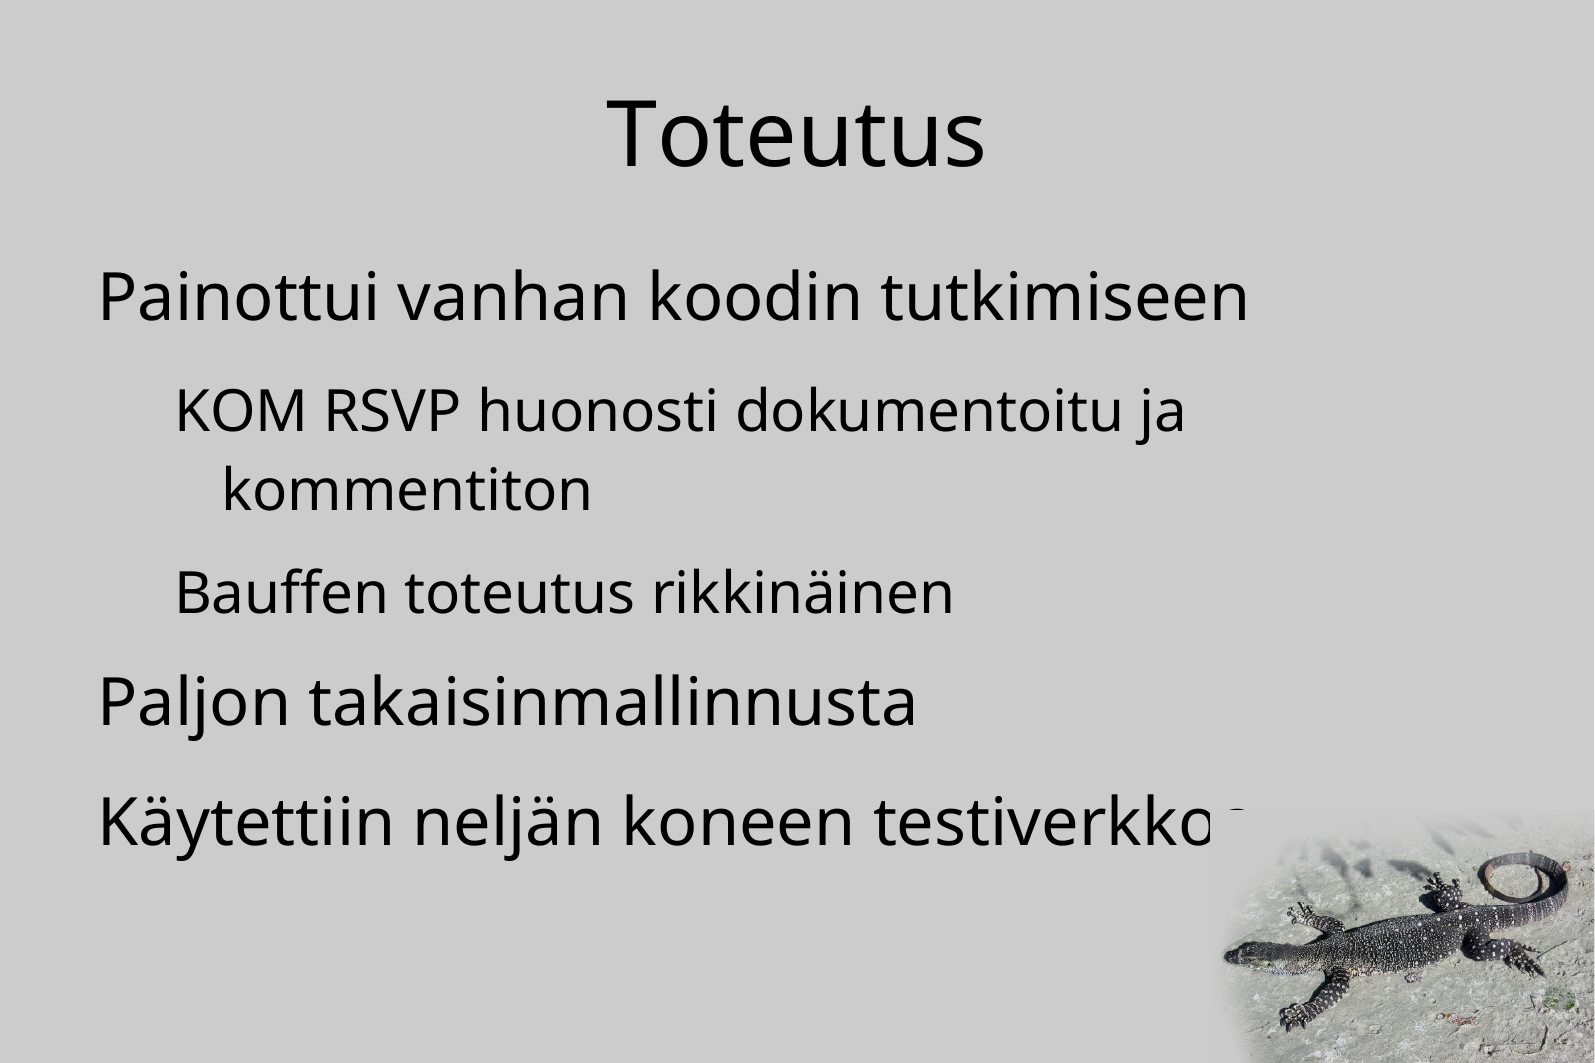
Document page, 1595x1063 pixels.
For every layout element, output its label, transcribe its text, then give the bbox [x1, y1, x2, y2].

list Painottui vanhan koodin tutkimiseen KOM RSVP huonosti dokumentoitu ja kommentiton Bauffen toteutus rikkinäinen Paljon takaisinmallinnusta Käytettiin neljän koneen testiverkkoa [79, 248, 1515, 951]
title Toteutus [79, 42, 1515, 220]
picture [1210, 810, 1595, 1063]
